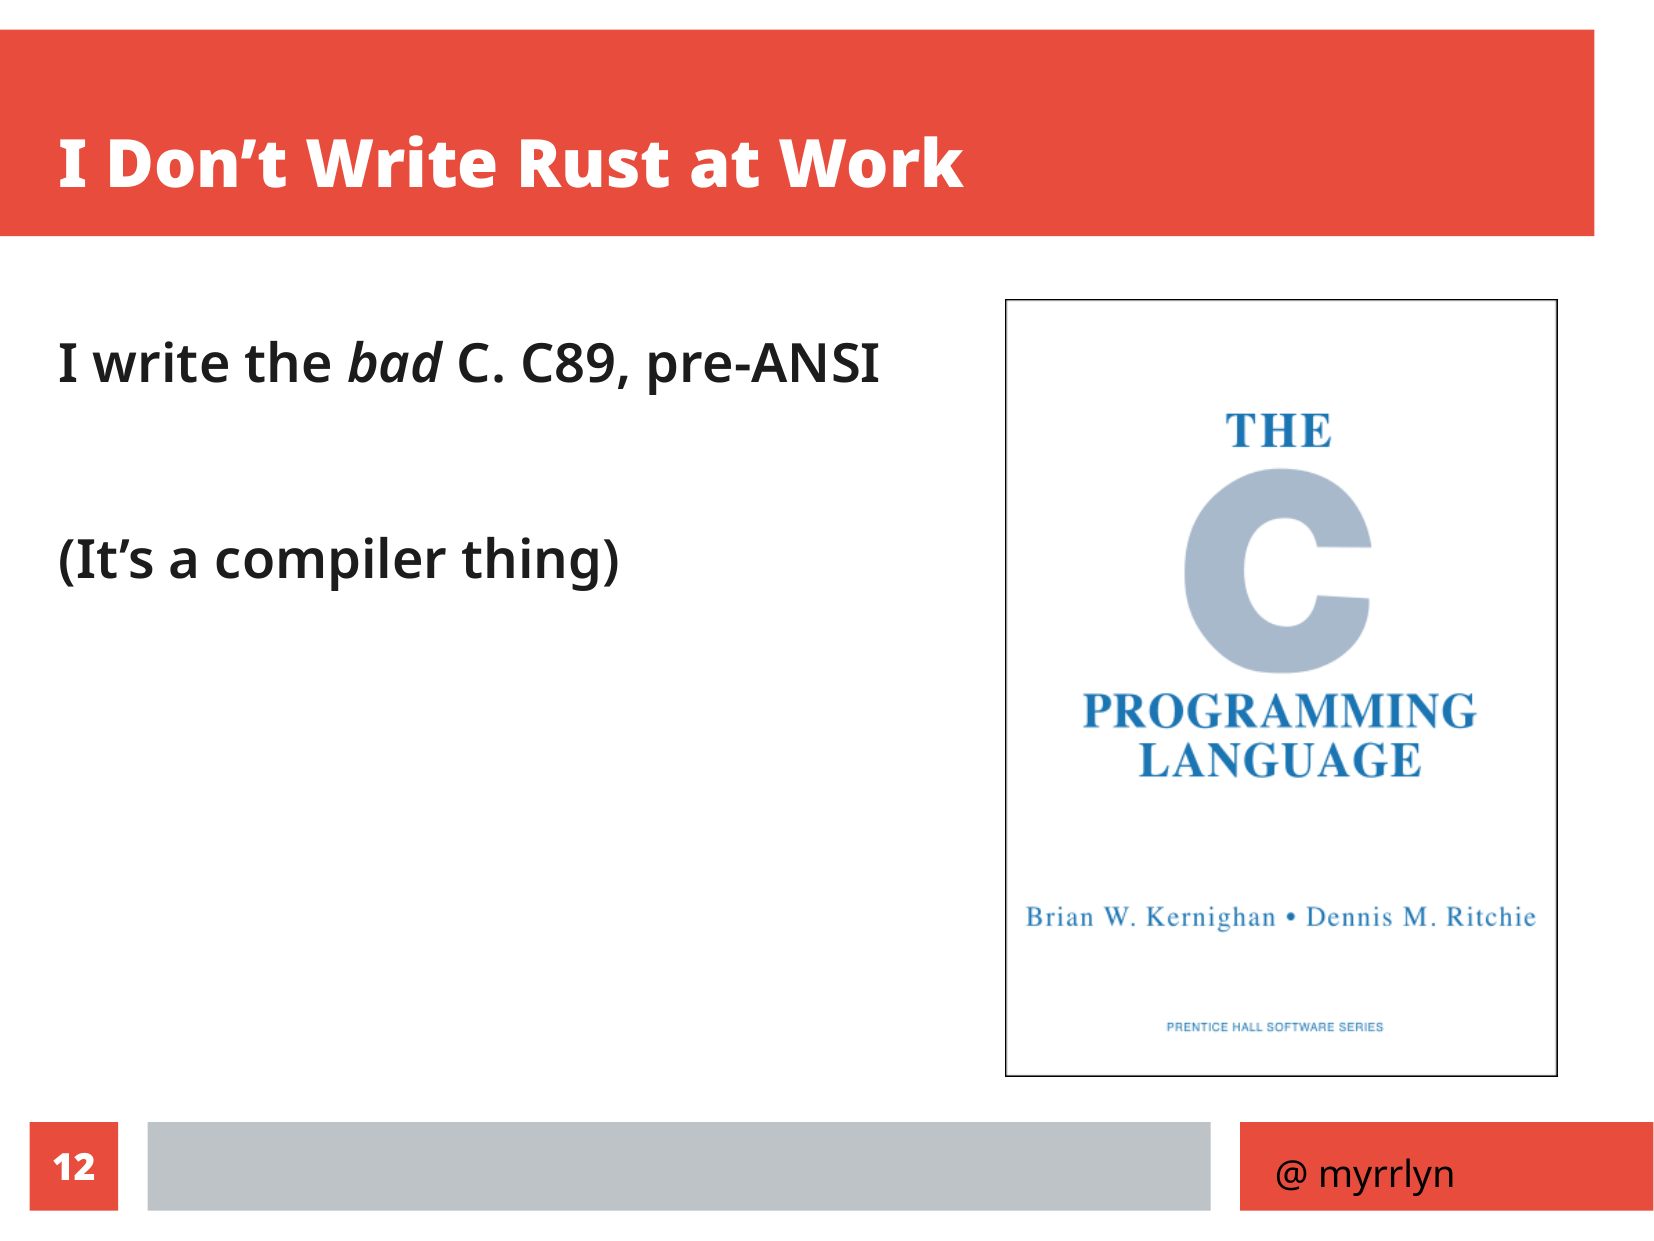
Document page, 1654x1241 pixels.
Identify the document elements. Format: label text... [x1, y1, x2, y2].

list I write the bad C. C89, pre-ANSI (It’s a compiler thing) [59, 324, 1565, 1093]
title I Don’t Write Rust at Work [59, 59, 1595, 207]
picture [1005, 299, 1558, 1077]
text_box @ myrrlyn [1260, 1140, 1636, 1202]
